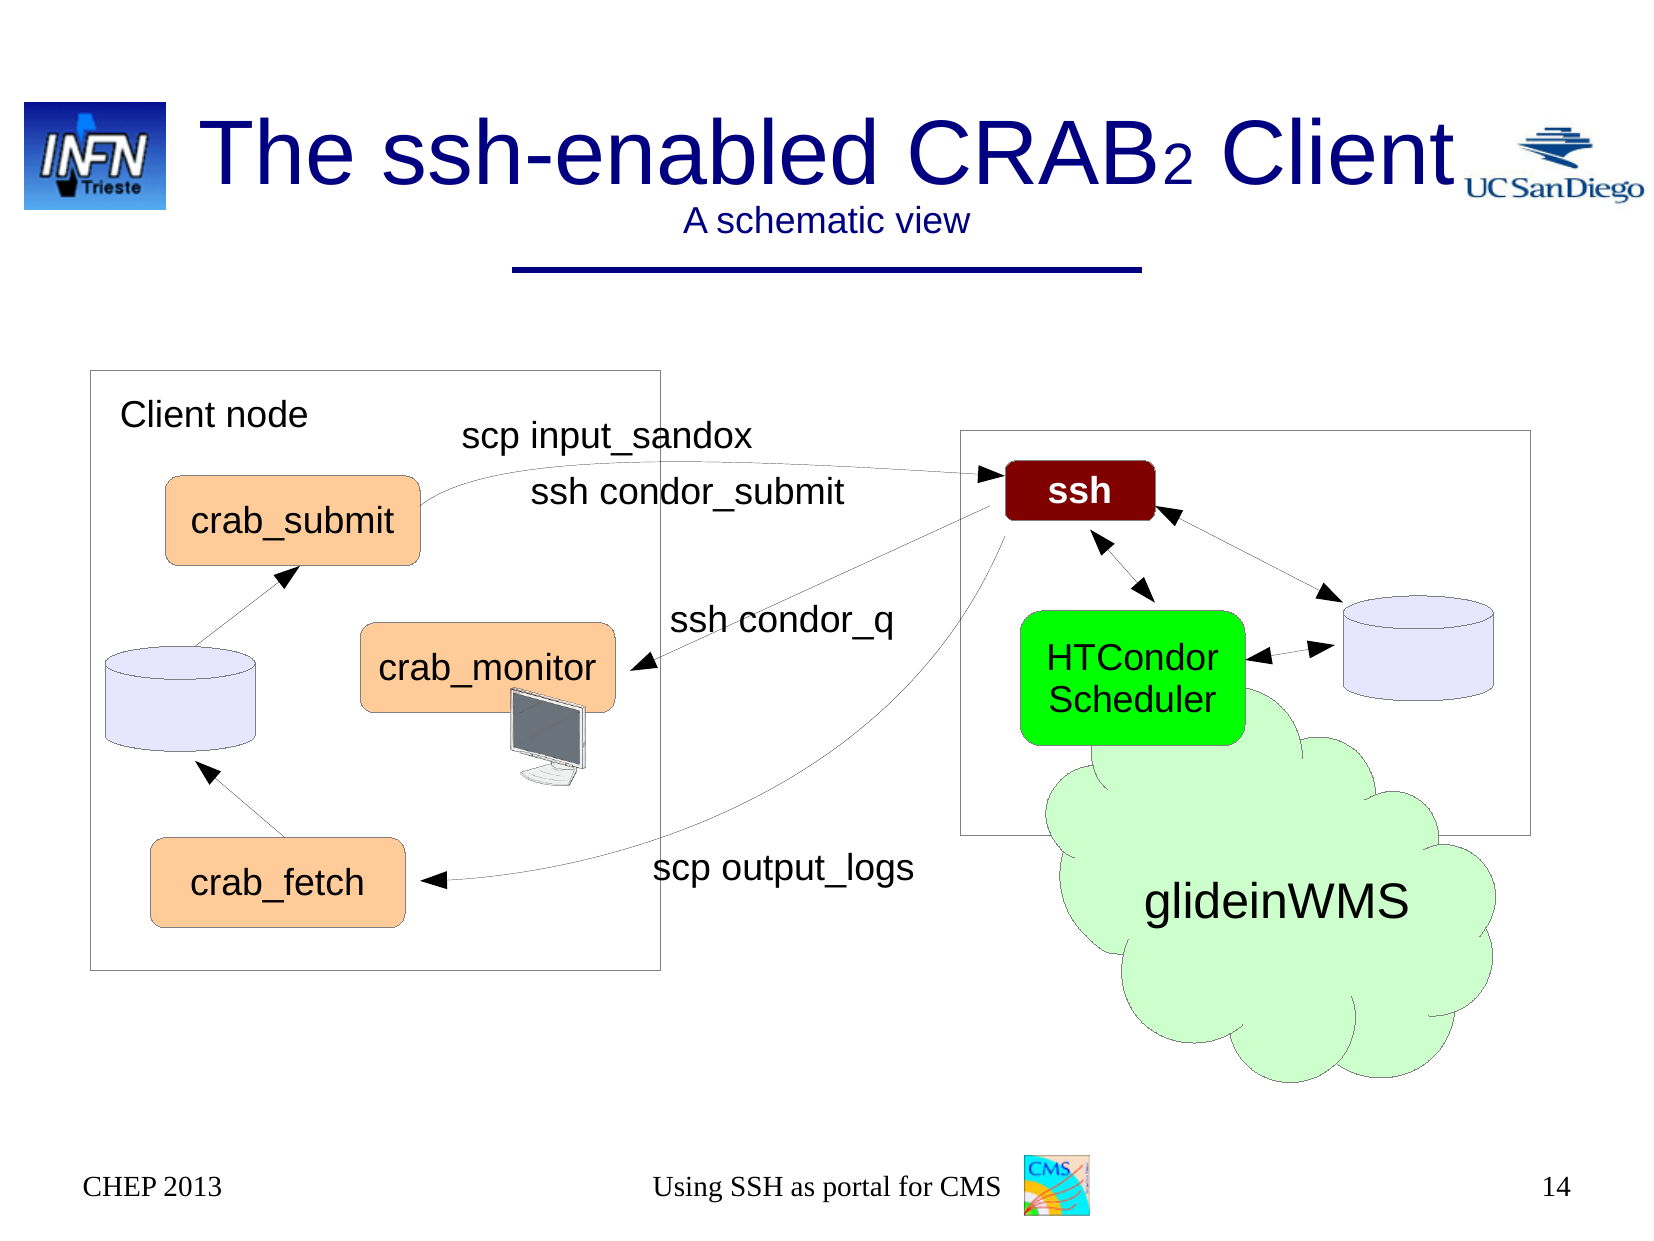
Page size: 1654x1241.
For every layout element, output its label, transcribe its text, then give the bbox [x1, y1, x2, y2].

text_box Client node [105, 385, 324, 443]
text_box ssh [1005, 460, 1156, 521]
text_box ssh condor_q [655, 591, 910, 649]
text_box A schematic view [668, 192, 986, 250]
text_box crab_fetch [150, 837, 406, 928]
title The ssh-enabled CRAB2 Client [82, 49, 1571, 257]
text_box crab_monitor [360, 622, 616, 713]
picture [1024, 1155, 1090, 1216]
text_box [960, 430, 1531, 1083]
text_box [90, 370, 661, 971]
text_box scp output_logs [637, 839, 930, 896]
picture [1571, 89, 1654, 240]
text_box HTCondor Scheduler [1020, 610, 1246, 746]
picture [24, 102, 82, 210]
text_box glideinWMS [1129, 865, 1426, 937]
picture [510, 687, 586, 786]
text_box crab_submit [165, 475, 421, 566]
text_box ssh condor_submit [515, 463, 860, 521]
text_box ssh condor_submit [515, 463, 590, 471]
text_box scp input_sandox [446, 406, 768, 464]
